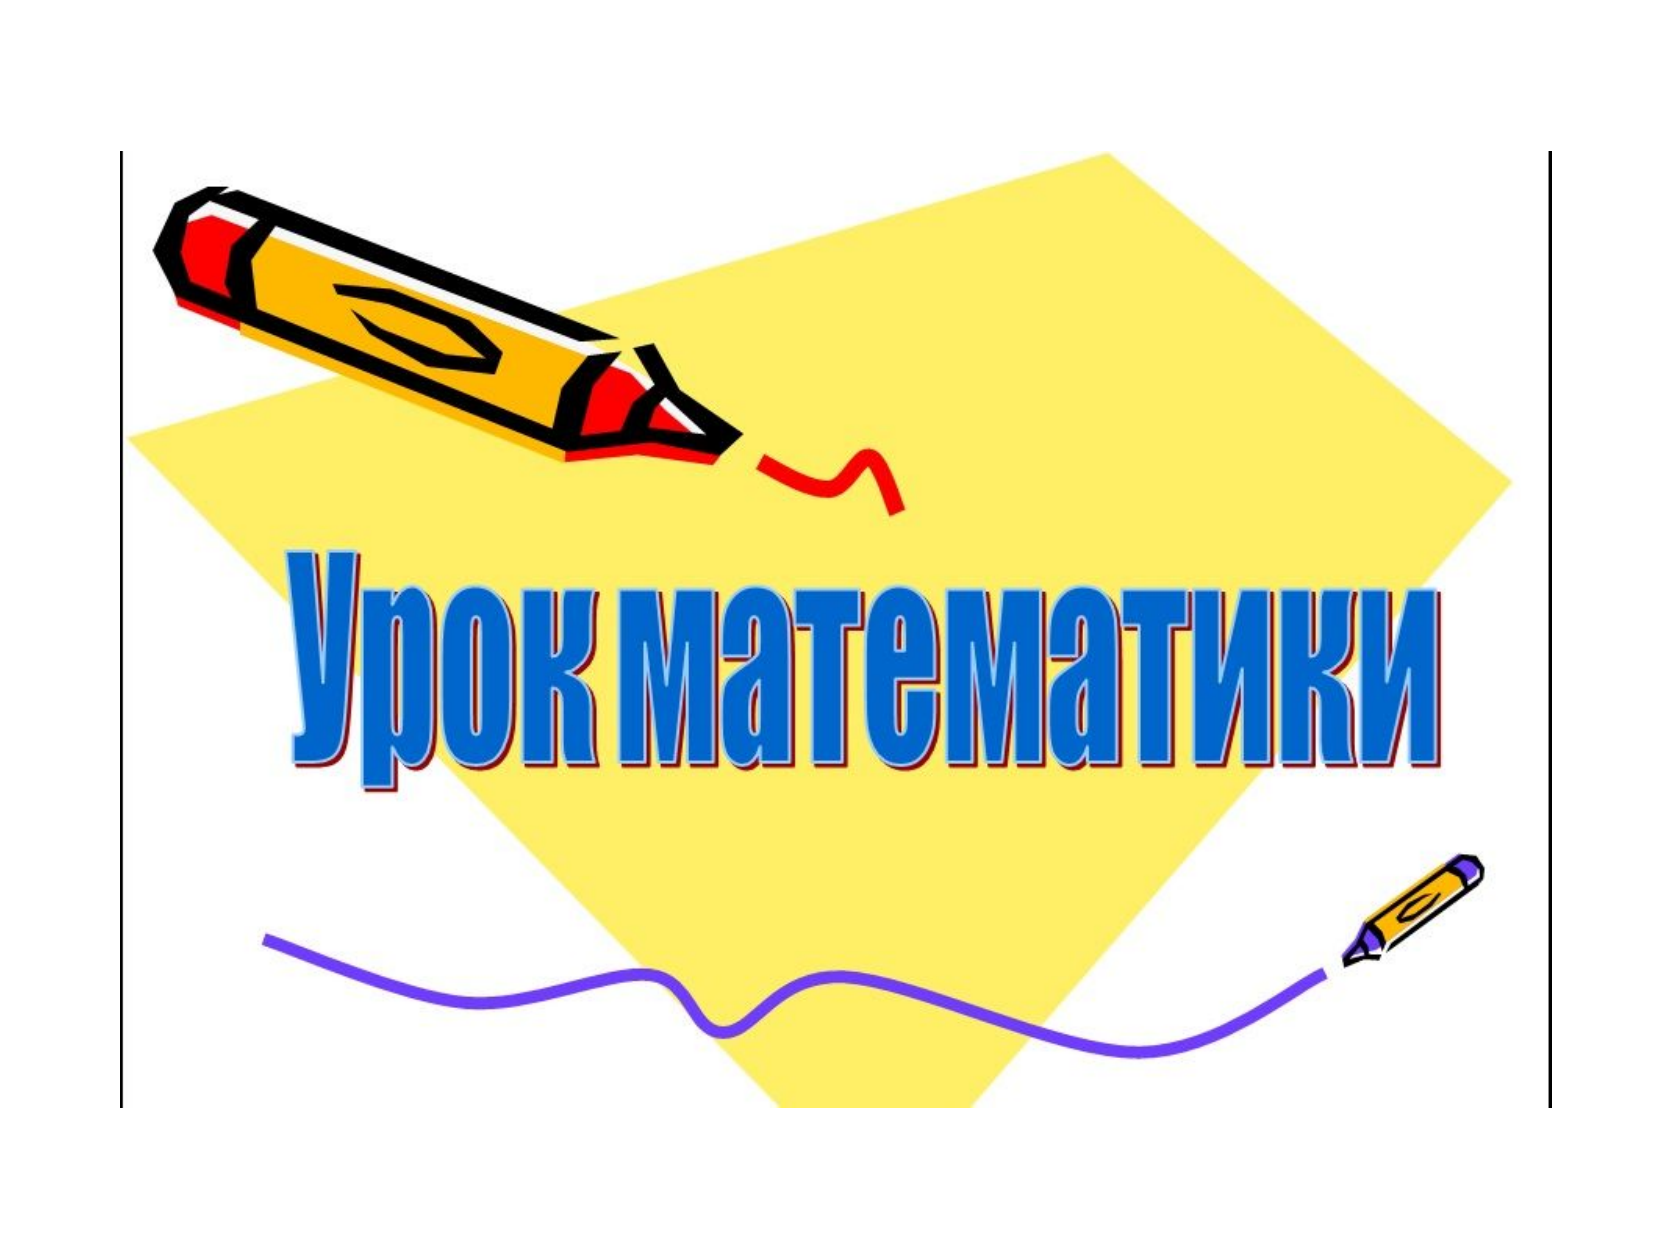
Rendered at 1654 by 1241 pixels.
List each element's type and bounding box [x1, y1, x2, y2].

picture [120, 151, 1552, 1108]
